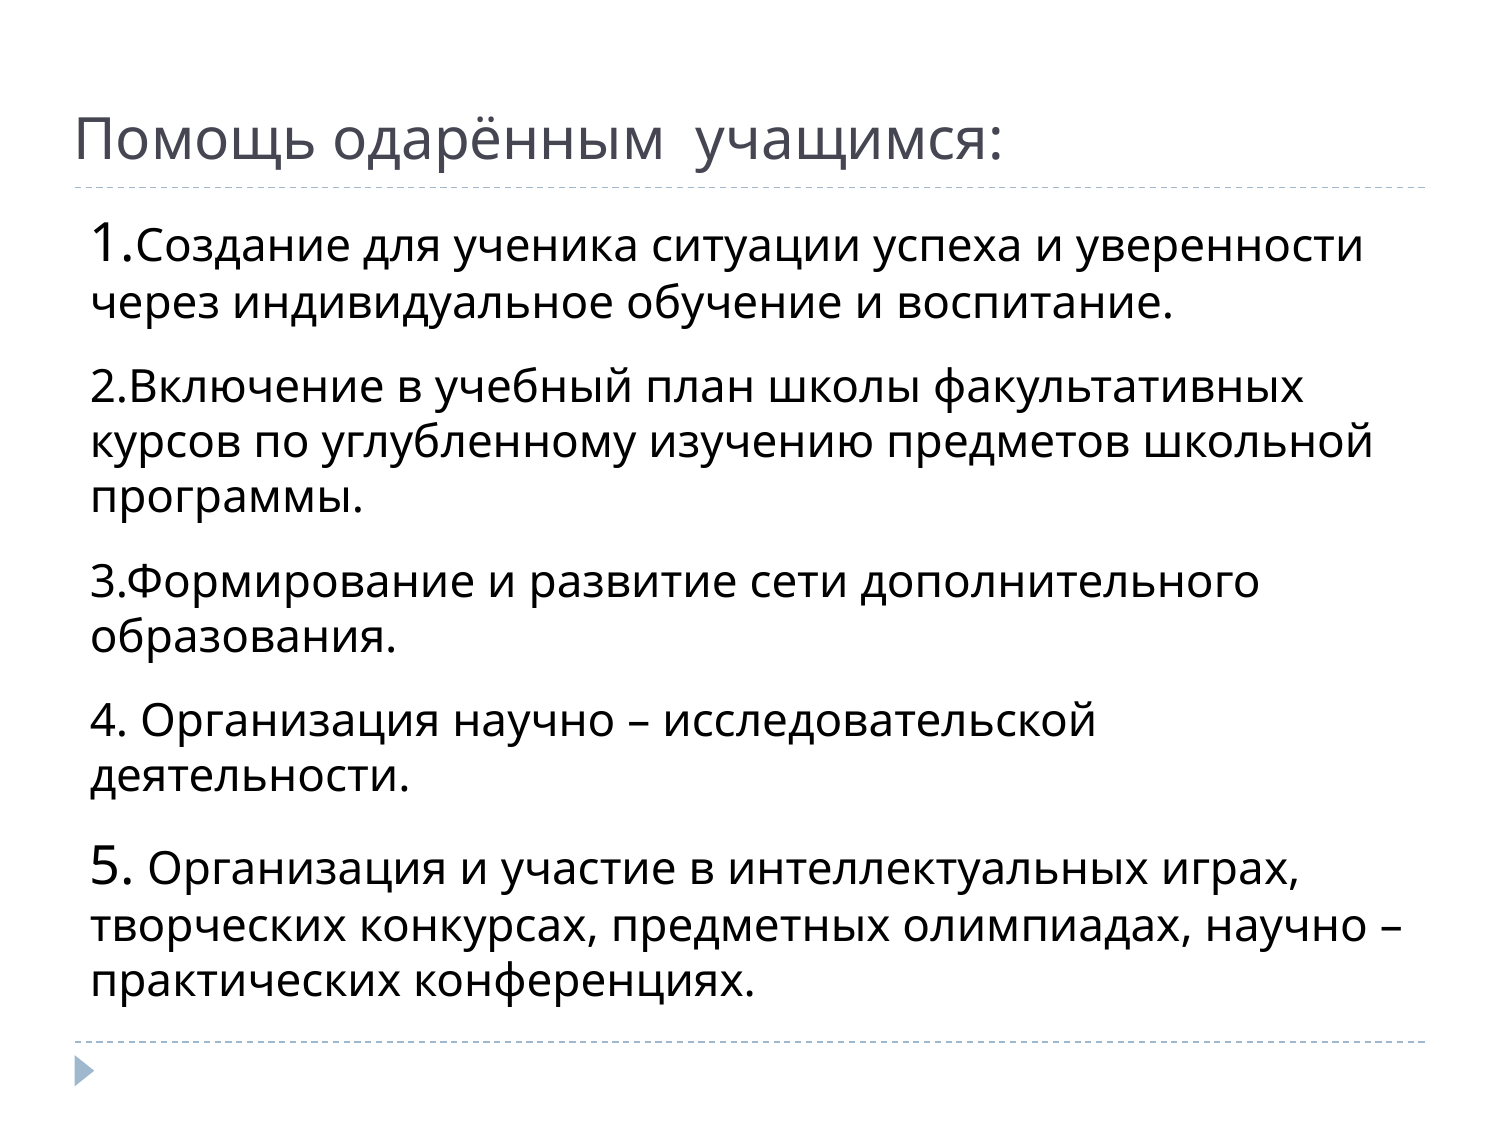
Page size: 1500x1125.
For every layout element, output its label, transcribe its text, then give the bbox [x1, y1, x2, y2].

title Помощь одарённым учащимся: [58, 93, 1409, 257]
list 1.Создание для ученика ситуации успеха и уверенности через индивидуальное обучение и воспитание. 2.Включение в учебный план школы факультативных курсов по углубленному изучению предметов школьной программы. 3.Формирование и развитие сети дополнительного образования. 4. Организация научно – исследовательской деятельности. 5. Организация и участие в интеллектуальных играх, творческих конкурсах, предметных олимпиадах, научно – практических конференциях. [75, 200, 1425, 1010]
